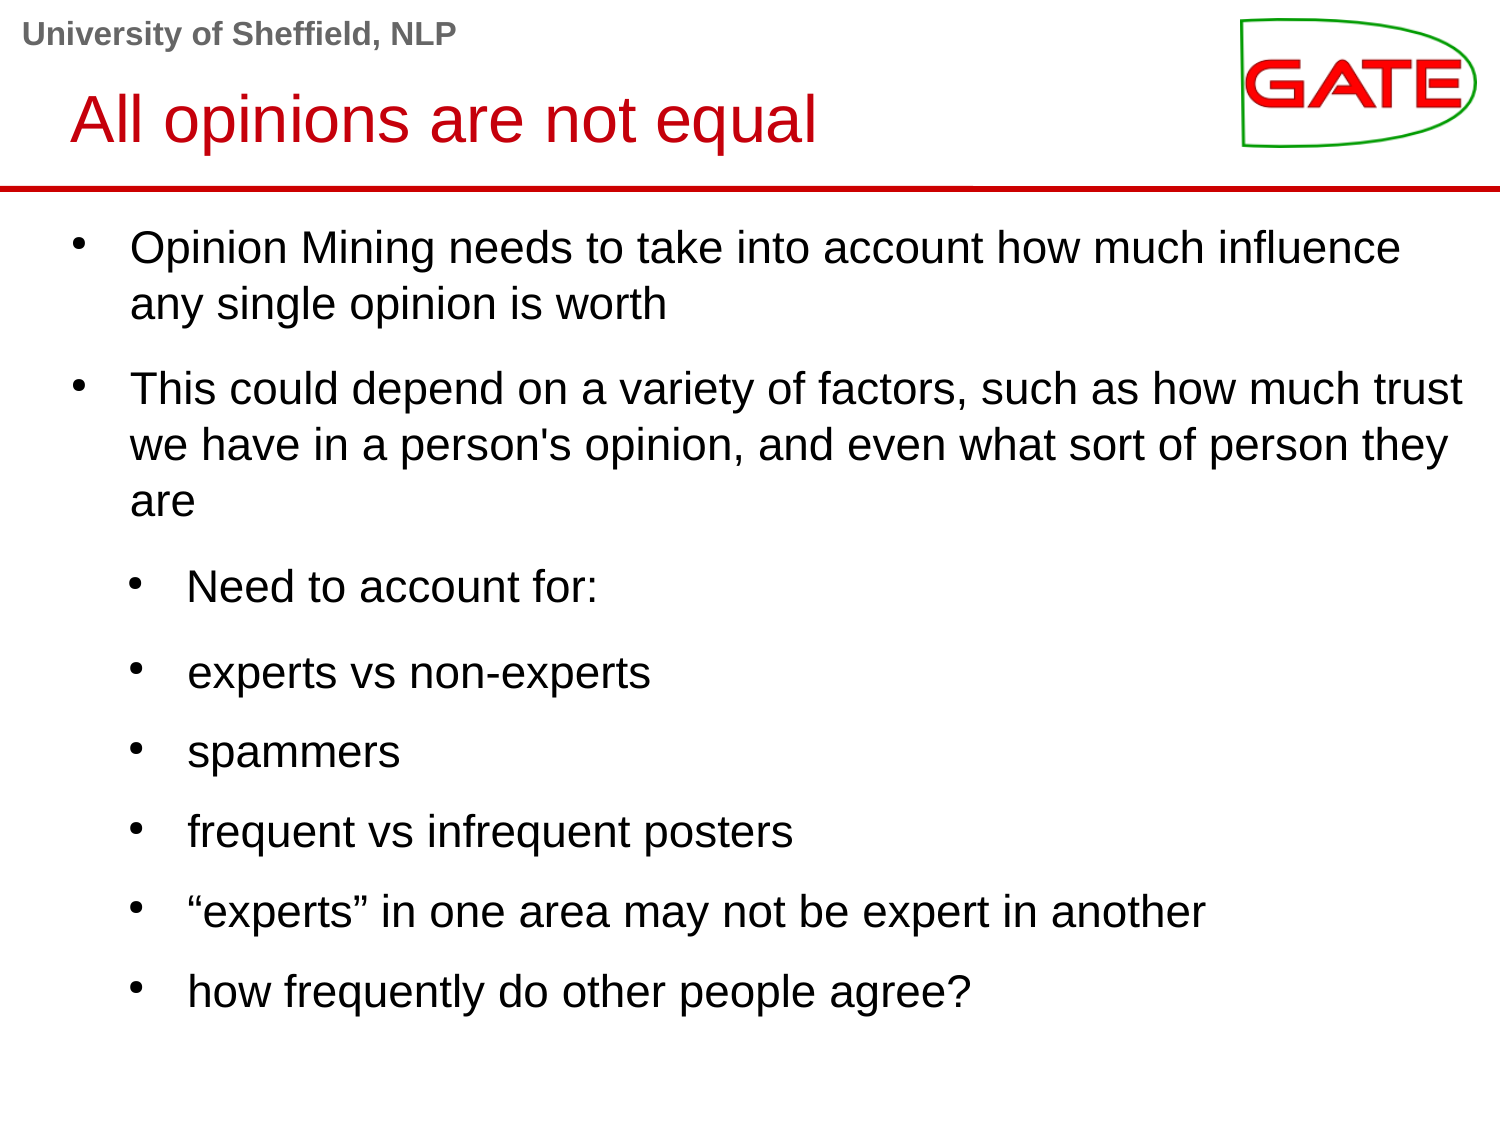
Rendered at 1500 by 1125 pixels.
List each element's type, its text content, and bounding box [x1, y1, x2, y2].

title All opinions are not equal [70, 23, 1310, 216]
list Opinion Mining needs to take into account how much influence any single opinion is worth This could depend on a variety of factors, such as how much trust we have in a person's opinion, and even what sort of person they are Need to account for: experts vs non-experts spammers frequent vs infrequent posters “experts” in one area may not be expert in another how frequently do other people agree? [70, 216, 1477, 1098]
picture [1240, 18, 1477, 148]
